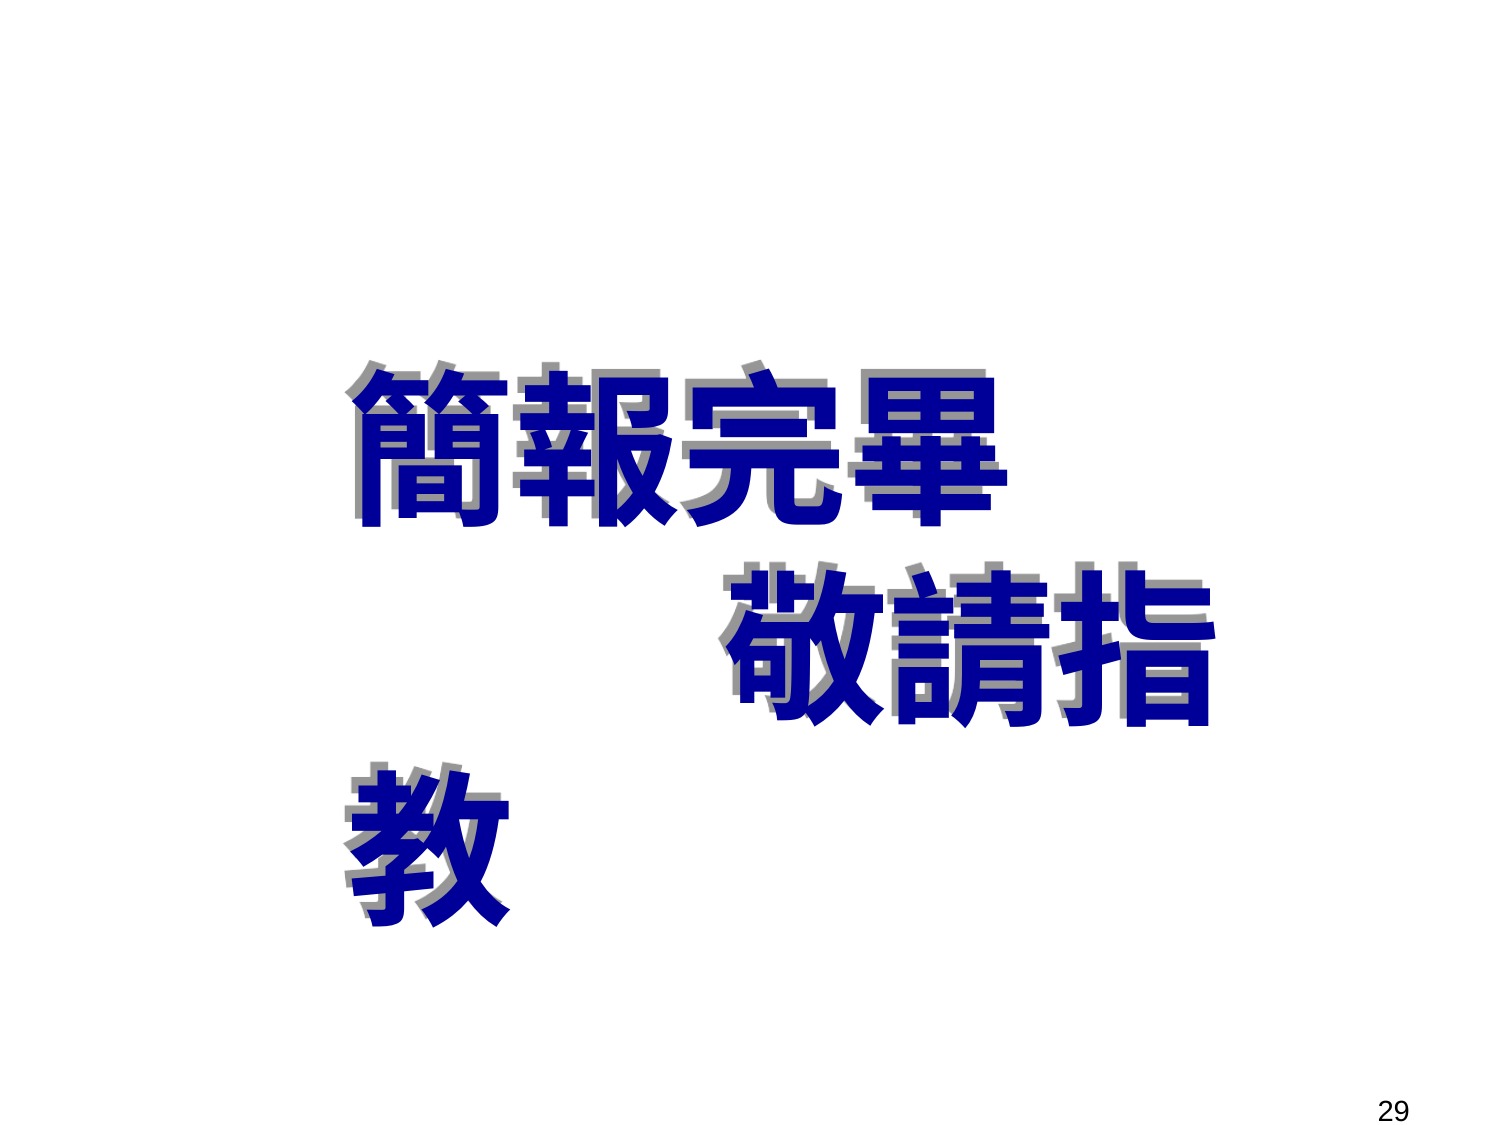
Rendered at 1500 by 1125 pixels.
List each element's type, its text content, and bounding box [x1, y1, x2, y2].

text_box 簡報完畢 敬請指教 [333, 338, 1322, 953]
text_box 28 [1362, 1084, 1500, 1125]
